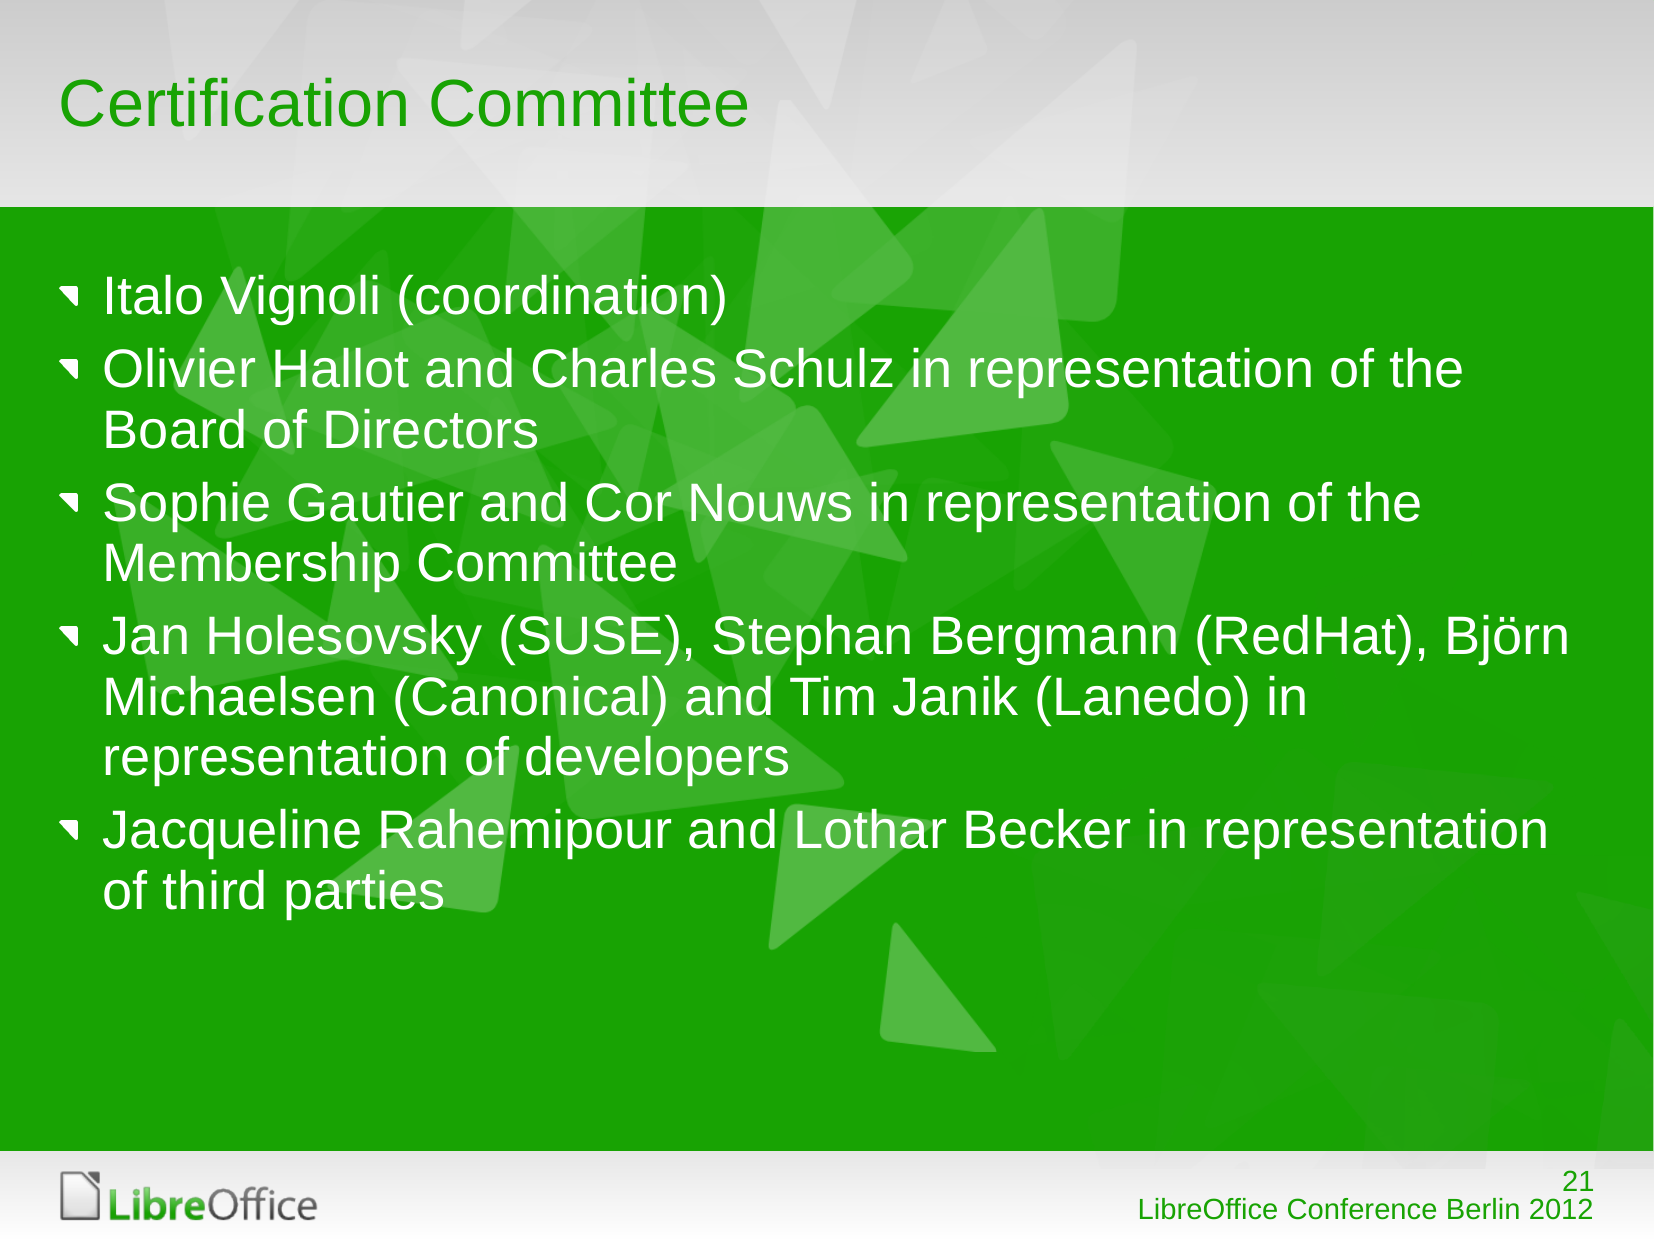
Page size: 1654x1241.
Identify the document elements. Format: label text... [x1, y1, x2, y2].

picture [0, 0, 1654, 1169]
picture [41, 1152, 337, 1240]
title Certification Committee [59, 29, 1595, 178]
list Italo Vignoli (coordination) Olivier Hallot and Charles Schulz in representation of the Board of Directors Sophie Gautier and Cor Nouws in representation of the Membership Committee Jan Holesovsky (SUSE), Stephan Bergmann (RedHat), Björn Michaelsen (Canonical) and Tim Janik (Lanedo) in representation of developers Jacqueline Rahemipour and Lothar Becker in representation of third parties [59, 265, 1595, 921]
